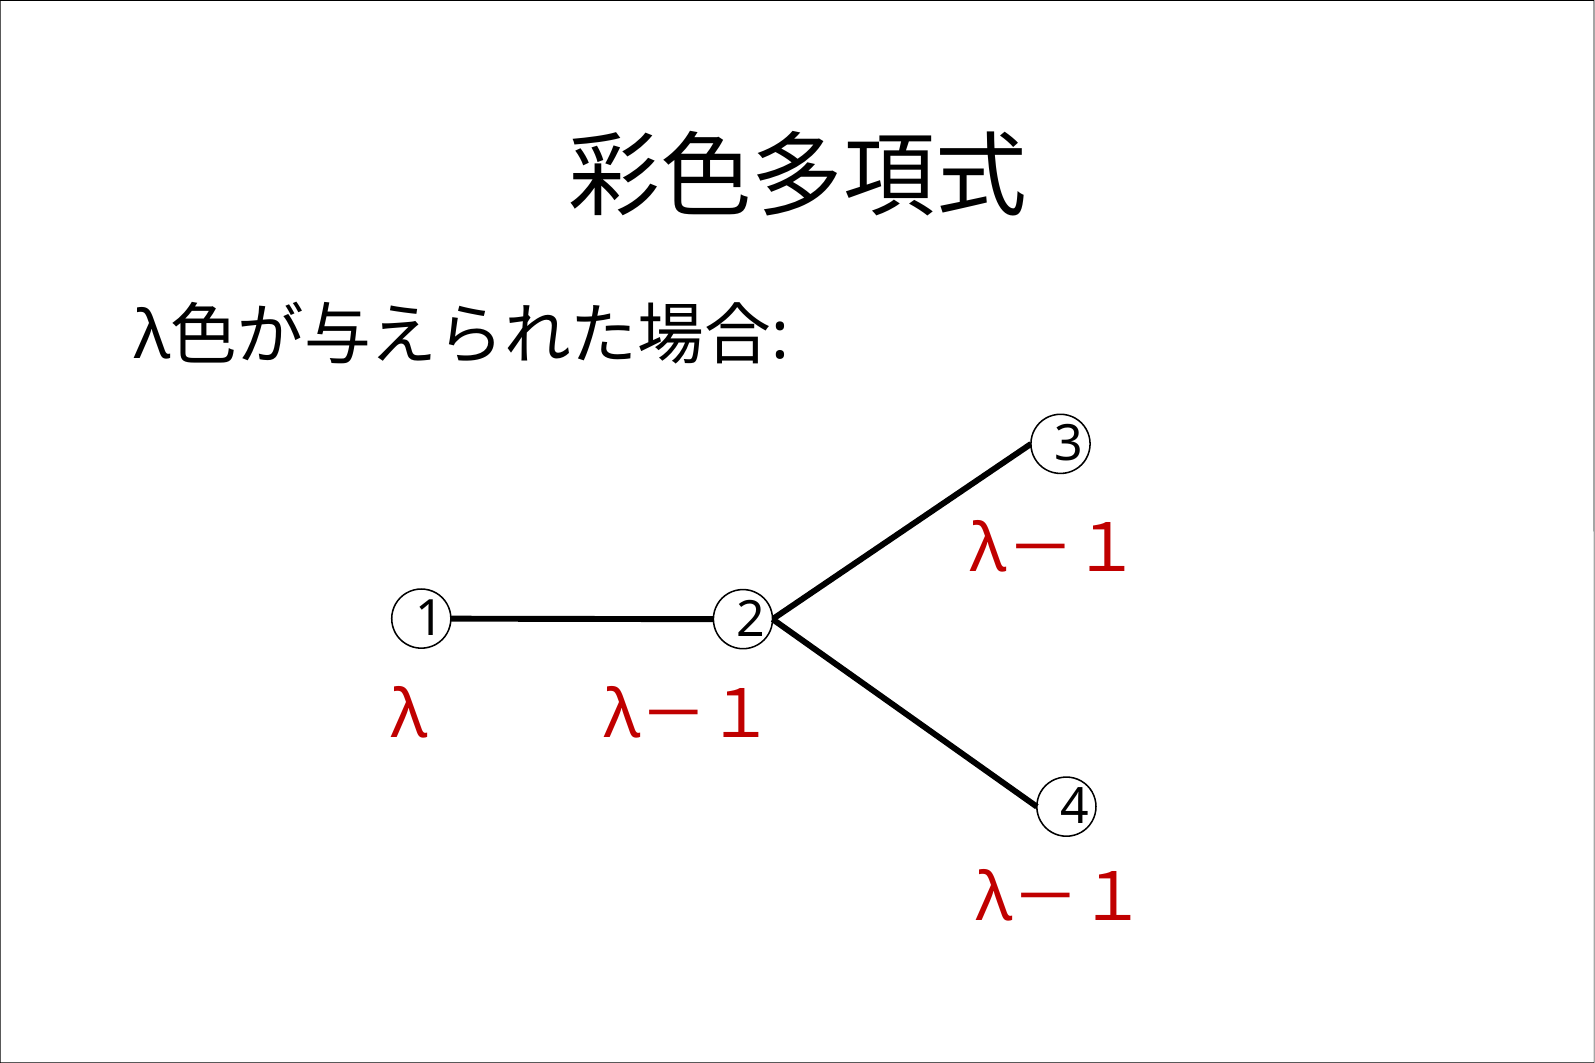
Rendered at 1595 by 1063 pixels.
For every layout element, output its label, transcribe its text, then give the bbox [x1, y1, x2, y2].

text_box λ [374, 674, 587, 792]
text_box 3 [1030, 414, 1091, 474]
text_box λ色が与えられた場合: [117, 295, 1479, 414]
text_box 2 [713, 589, 773, 649]
text_box 4 [1036, 777, 1097, 837]
text_box λ－１ [959, 857, 1194, 975]
text_box 彩色多項式 [117, 77, 1479, 276]
text_box 1 [391, 589, 451, 649]
text_box λ－１ [587, 674, 822, 792]
text_box λ－１ [953, 508, 1189, 627]
